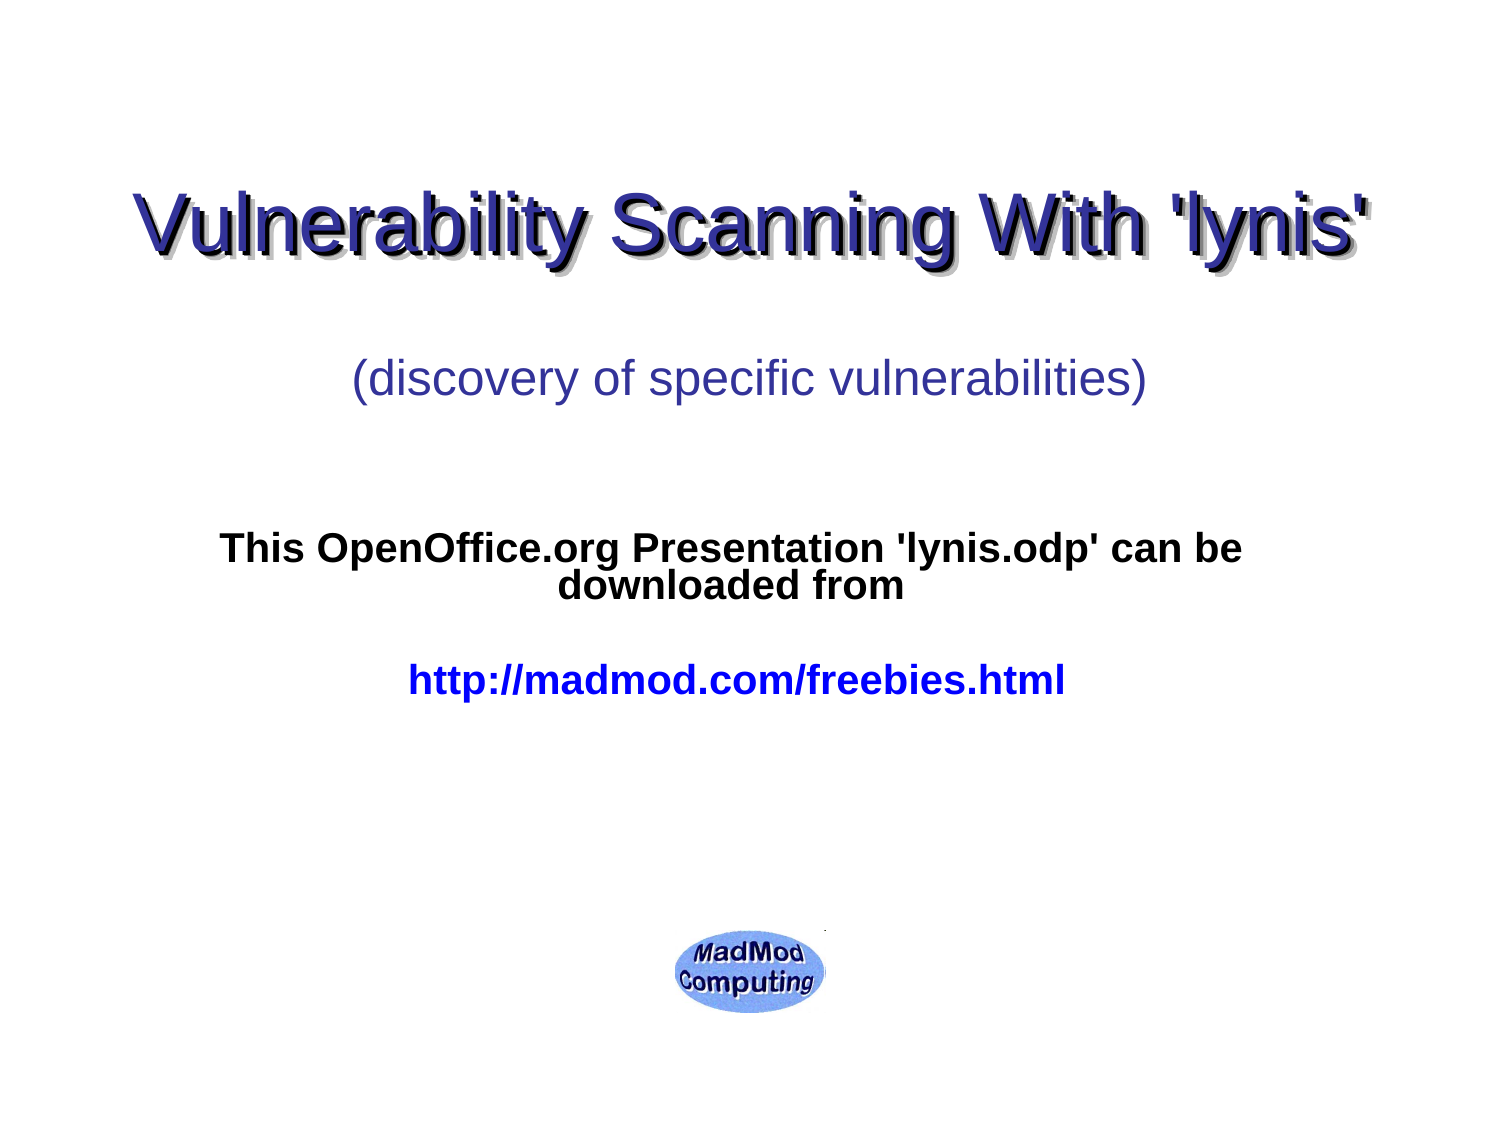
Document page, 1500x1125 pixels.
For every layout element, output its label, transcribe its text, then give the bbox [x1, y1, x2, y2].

picture [675, 930, 826, 1013]
text_box (discovery of specific vulnerabilities) [112, 337, 1388, 413]
subtitle This OpenOffice.org Presentation 'lynis.odp' can be downloaded from http://madmod.com/freebies.html [112, 525, 1276, 720]
title Vulnerability Scanning With 'lynis' [112, 162, 1388, 284]
